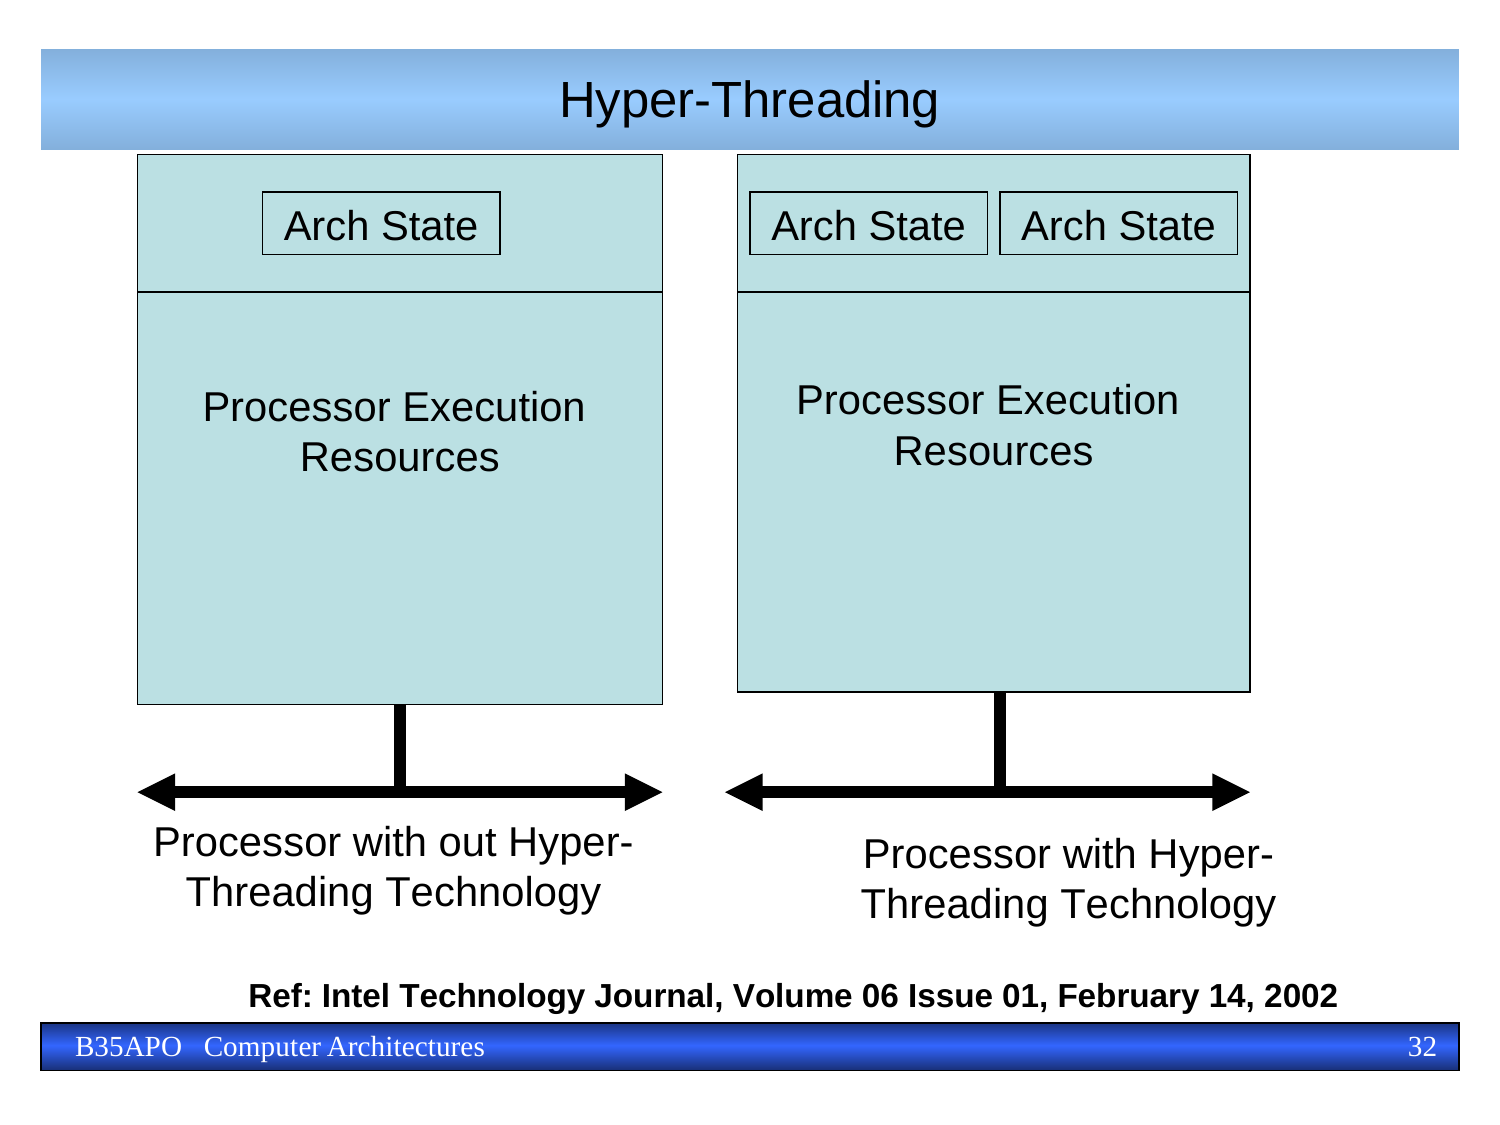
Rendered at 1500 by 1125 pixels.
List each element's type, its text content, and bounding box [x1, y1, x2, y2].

text_box Processor Execution Resources [137, 154, 663, 705]
text_box Arch State [749, 192, 988, 255]
title Hyper-Threading [41, 49, 1459, 150]
text_box Arch State [999, 192, 1238, 255]
text_box Processor with out Hyper-Threading Technology [99, 807, 688, 923]
text_box Ref: Intel Technology Journal, Volume 06 Issue 01, February 14, 2002 [233, 967, 1355, 1022]
text_box Processor with Hyper-Threading Technology [774, 819, 1363, 935]
text_box Processor Execution Resources [737, 293, 1250, 693]
text_box Arch State [262, 192, 500, 255]
text_box Processor Execution Resources [737, 154, 1250, 291]
